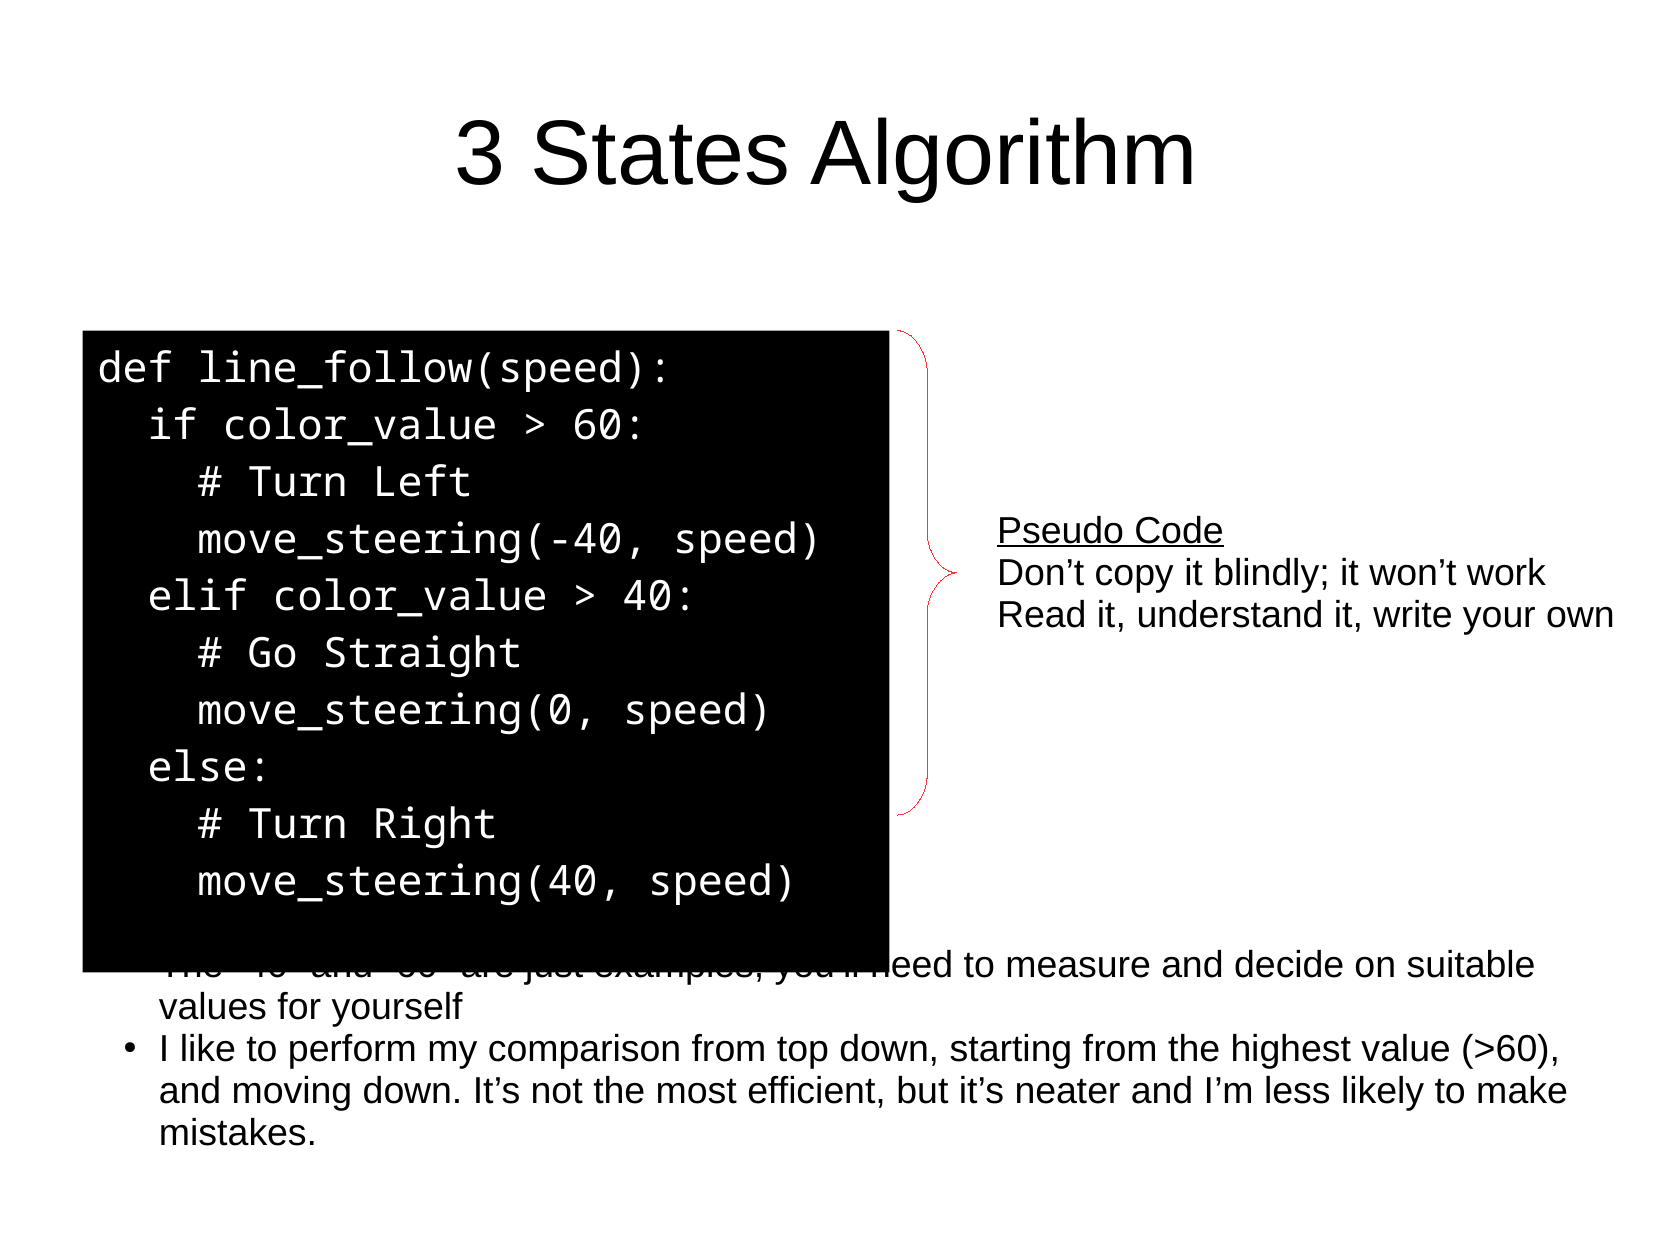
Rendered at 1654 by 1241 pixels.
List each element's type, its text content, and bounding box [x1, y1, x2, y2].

text_box Pseudo Code Don’t copy it blindly; it won’t work Read it, understand it, write your own [982, 501, 1630, 643]
text_box def line_follow(speed): if color_value > 60: # Turn Left move_steering(-40, speed) elif color_value > 40: # Go Straight move_steering(0, speed) else: # Turn Right move_steering(40, speed) [82, 330, 890, 825]
title 3 States Algorithm [82, 49, 1571, 257]
text_box Note The “40” and “60” are just examples, you’ll need to measure and decide on suitable values for yourself I like to perform my comparison from top down, starting from the highest value (>60), and moving down. It’s not the most efficient, but it’s neater and I’m less likely to make mistakes. [108, 894, 1584, 1161]
